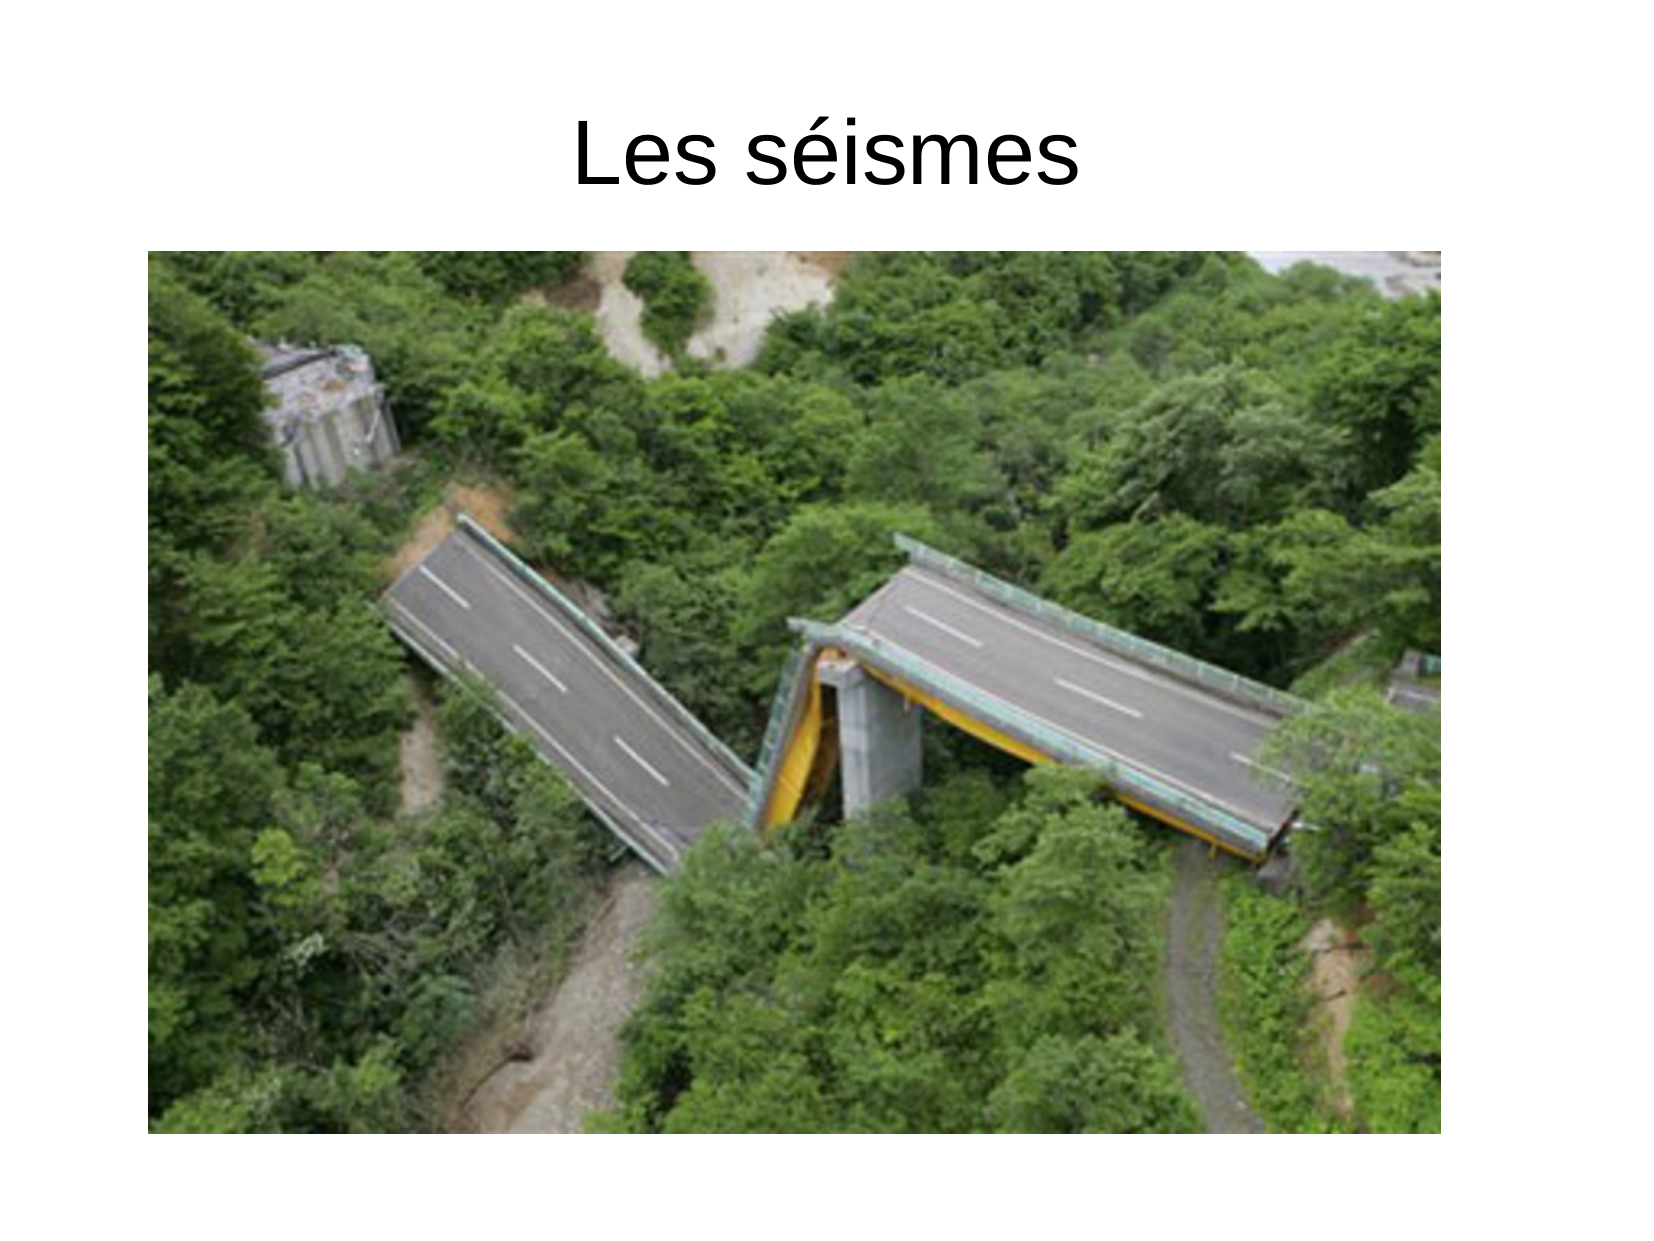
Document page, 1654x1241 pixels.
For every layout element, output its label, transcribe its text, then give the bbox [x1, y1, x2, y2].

picture [148, 251, 1441, 1134]
title Les séismes [82, 49, 1571, 257]
